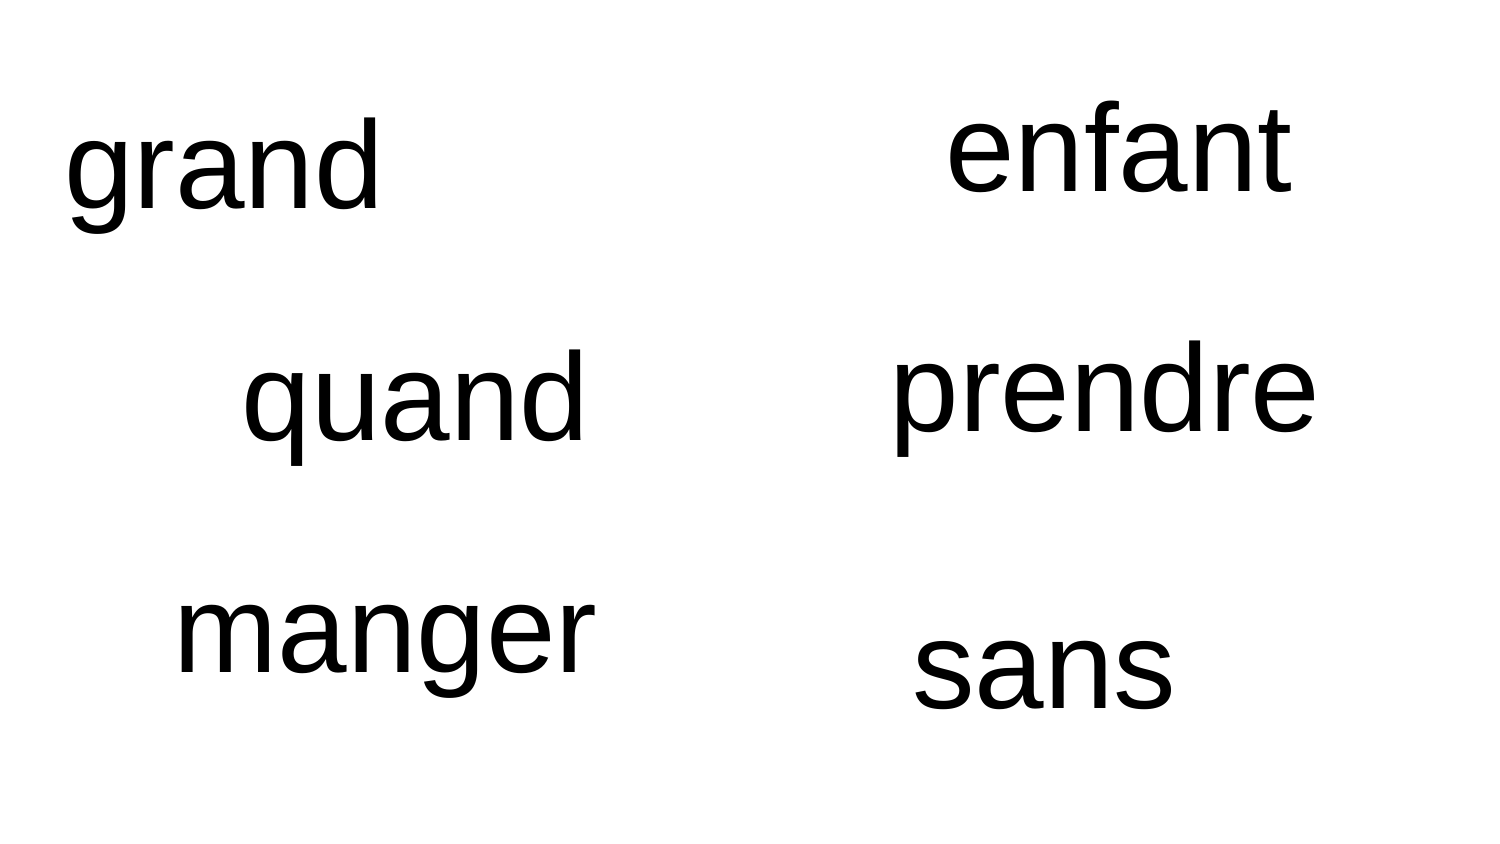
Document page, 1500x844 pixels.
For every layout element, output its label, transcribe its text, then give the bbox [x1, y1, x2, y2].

text_box sans [897, 568, 1460, 754]
text_box quand [226, 300, 790, 486]
text_box manger [158, 532, 721, 718]
text_box grand [49, 68, 612, 254]
text_box prendre [874, 291, 1438, 476]
text_box enfant [930, 51, 1493, 237]
